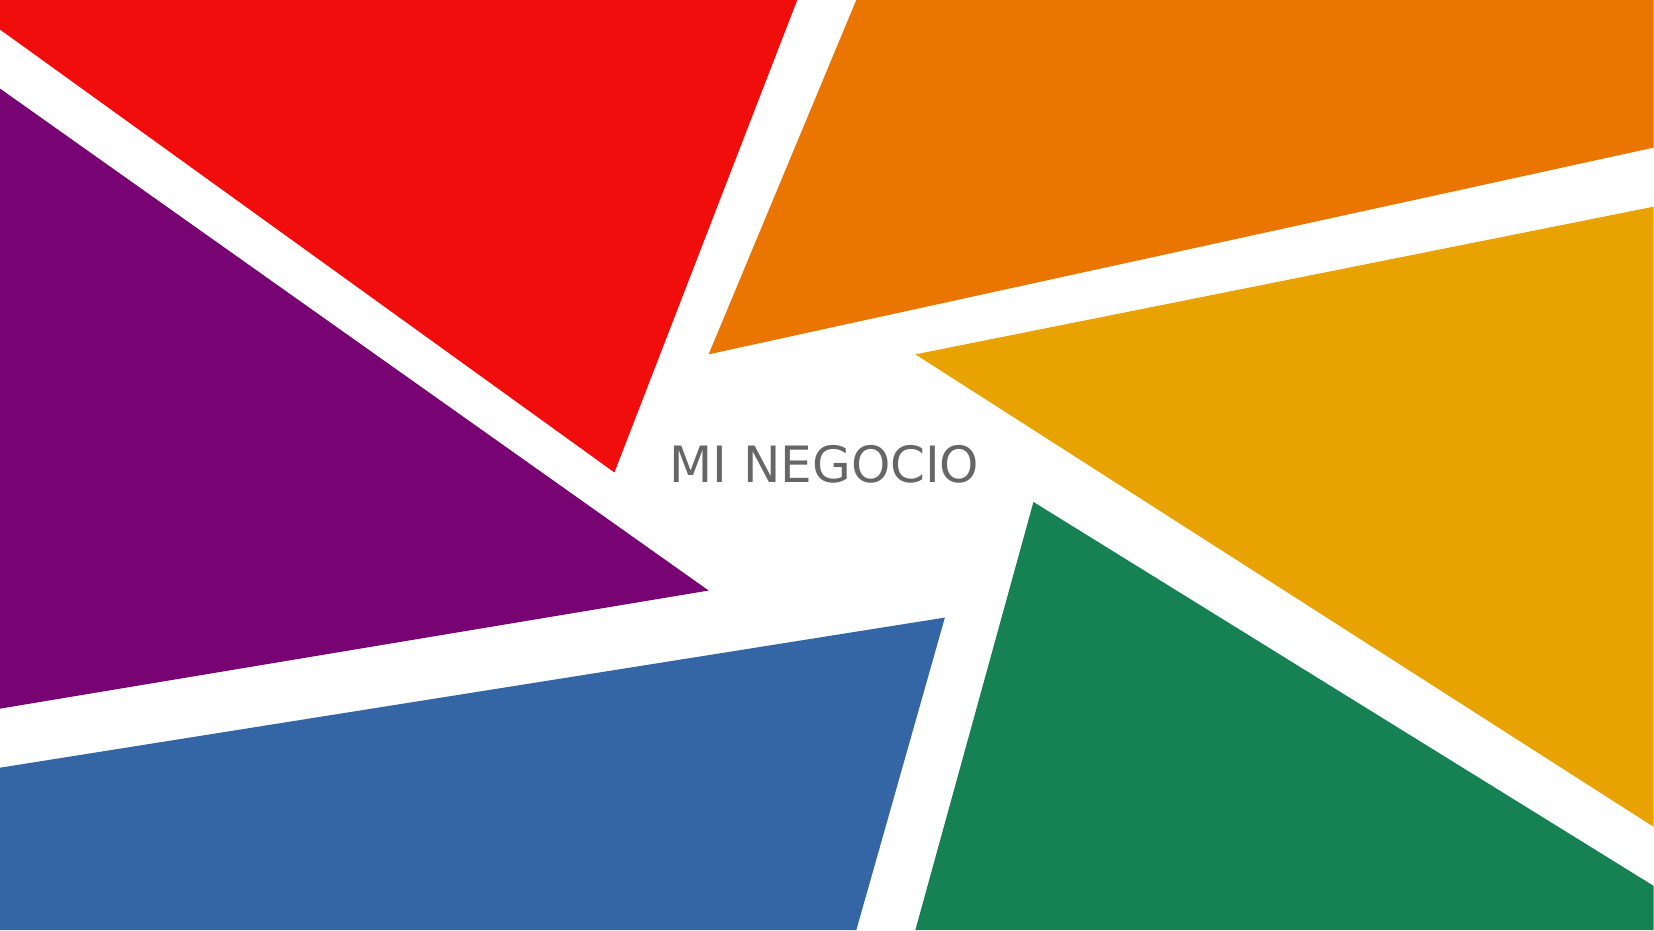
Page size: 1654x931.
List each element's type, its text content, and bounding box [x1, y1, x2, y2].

subtitle MI NEGOCIO [614, 313, 1035, 618]
